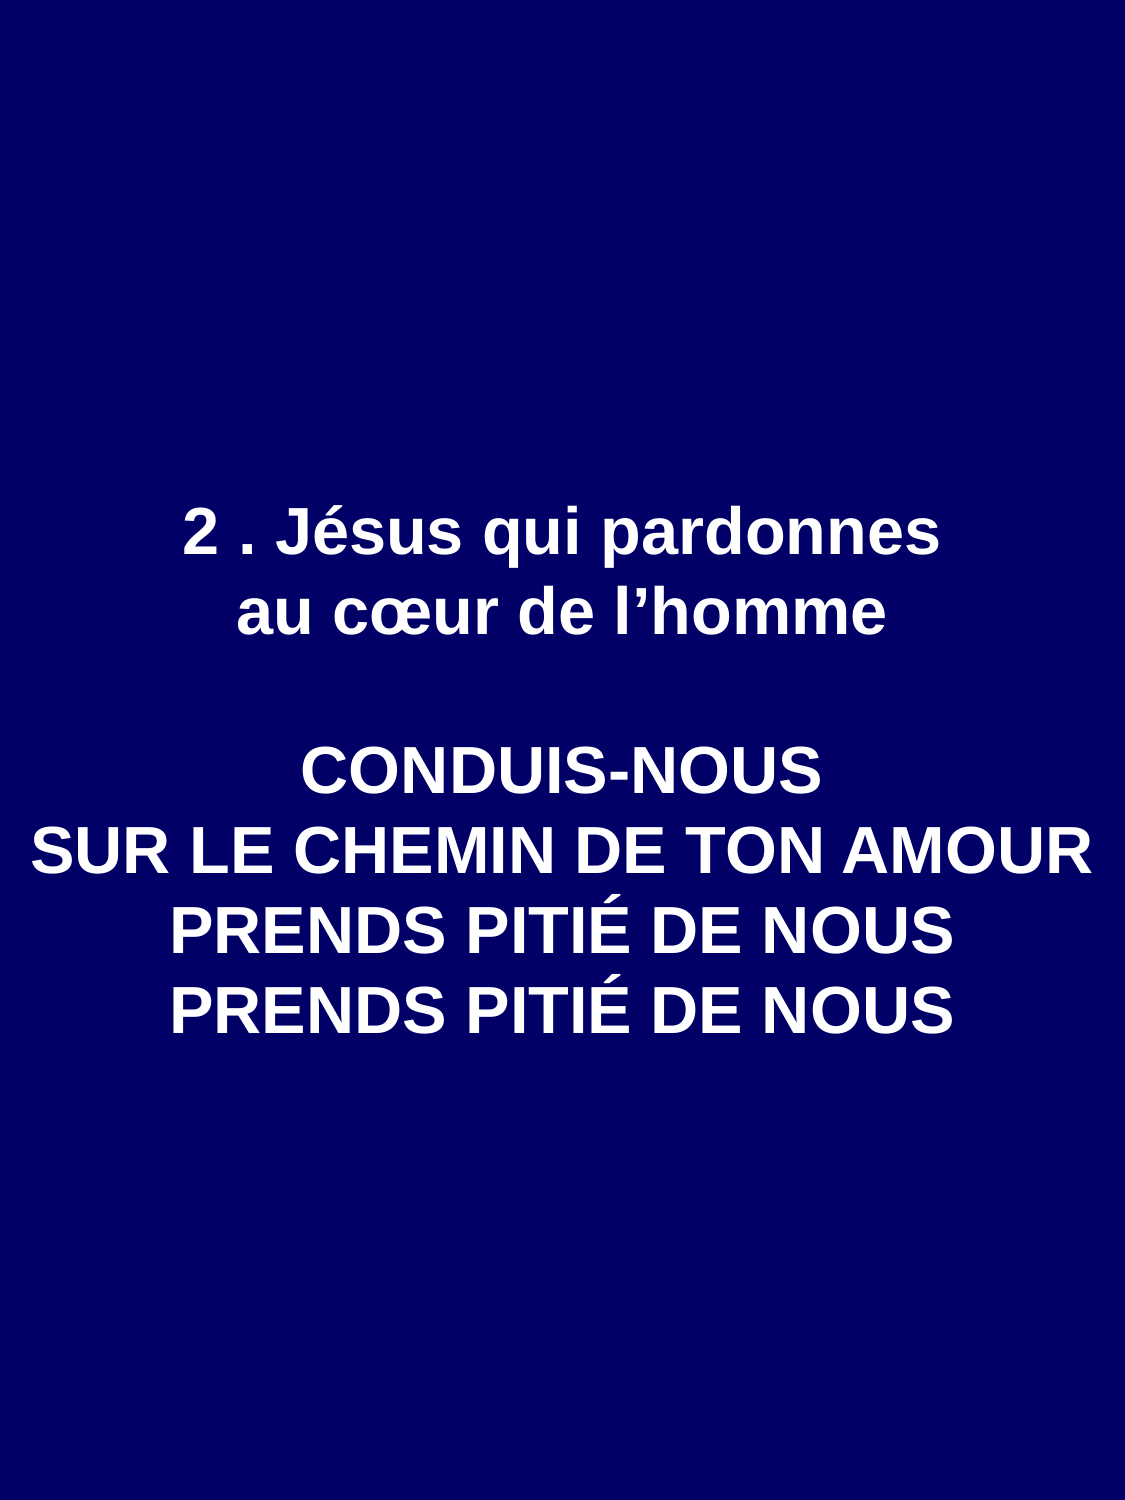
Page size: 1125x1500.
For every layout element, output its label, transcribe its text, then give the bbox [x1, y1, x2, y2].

text_box 2 . Jésus qui pardonnes au cœur de l’homme CONDUIS-NOUS SUR LE CHEMIN DE TON AMOUR PRENDS PITIÉ DE NOUS PRENDS PITIÉ DE NOUS [0, 170, 1125, 1125]
